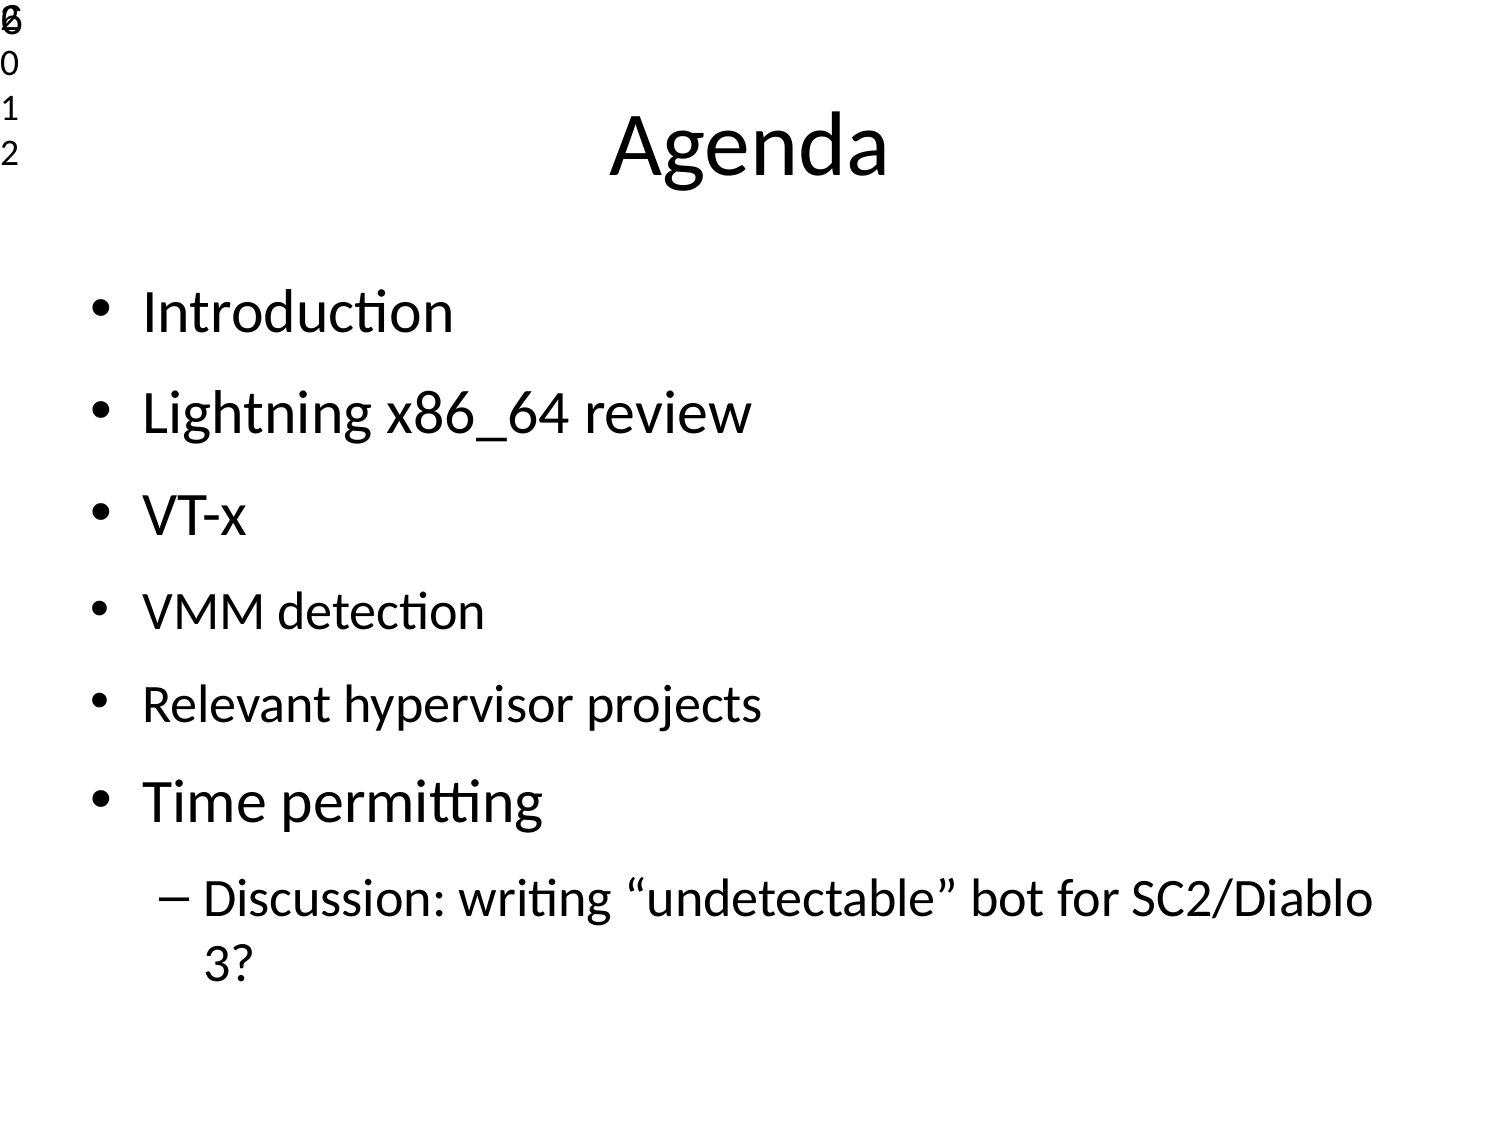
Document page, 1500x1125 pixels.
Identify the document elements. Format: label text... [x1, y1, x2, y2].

title Agenda [75, 45, 1425, 233]
list Introduction Lightning x86_64 review VT-x VMM detection Relevant hypervisor projects Time permitting Discussion: writing “undetectable” bot for SC2/Diablo 3? [75, 262, 1425, 1005]
